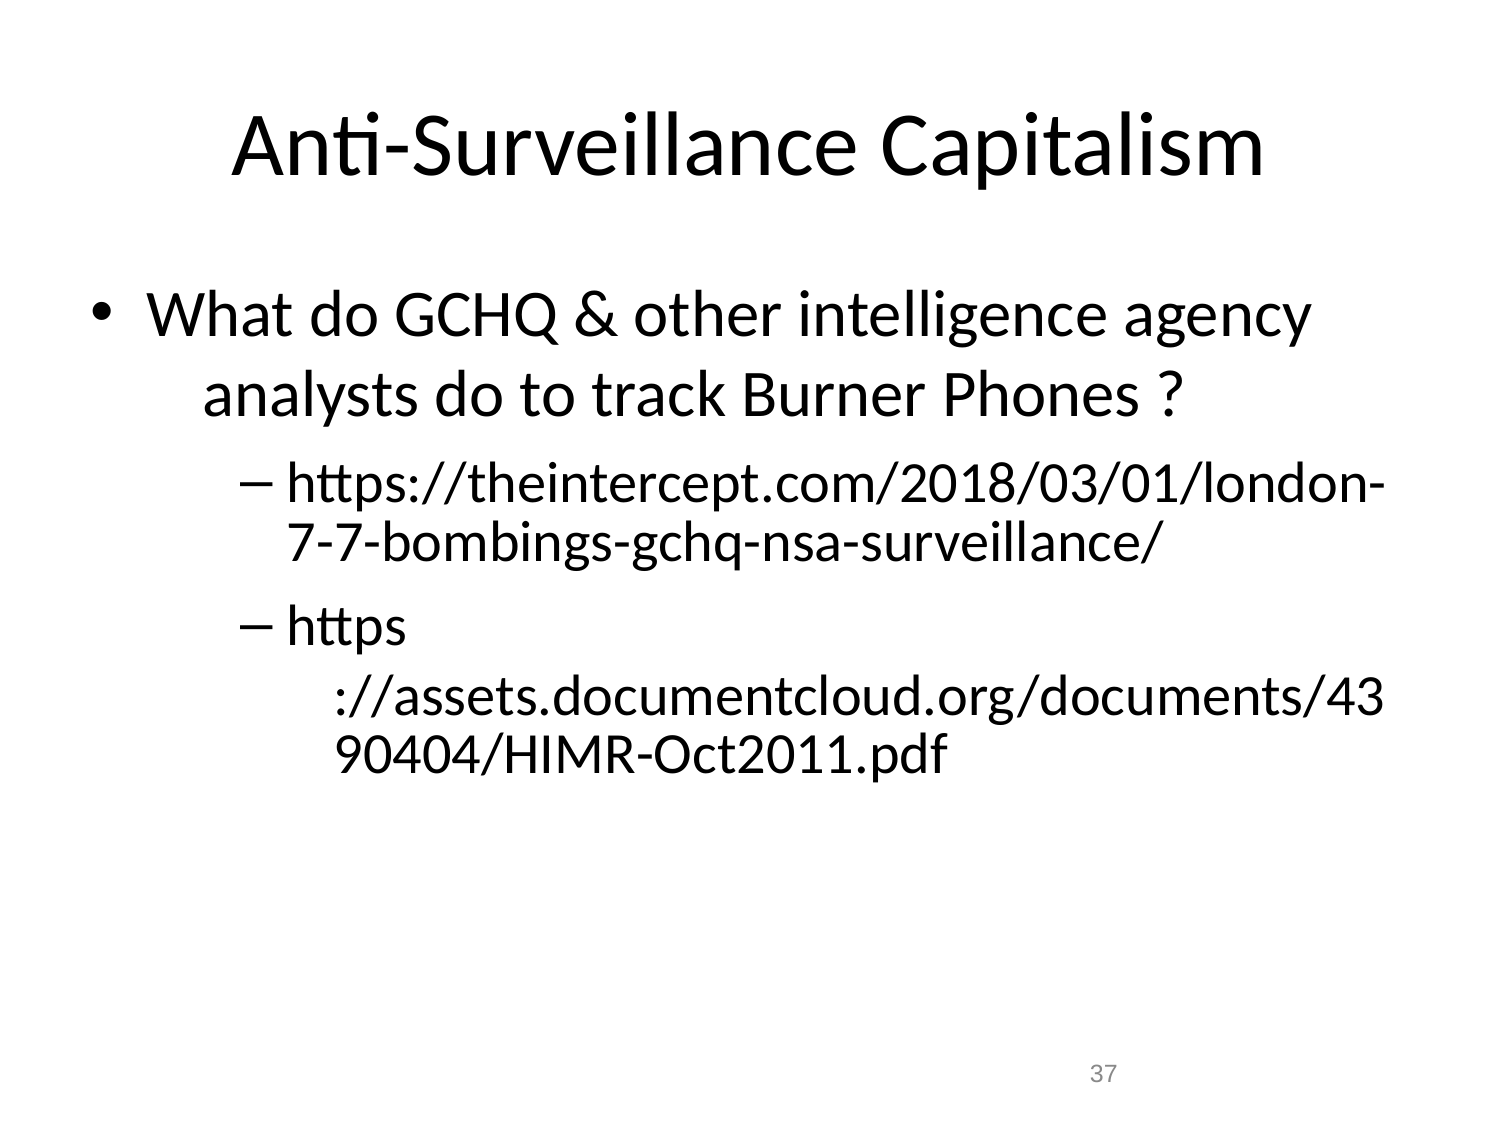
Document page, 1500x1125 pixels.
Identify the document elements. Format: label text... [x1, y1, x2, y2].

list What do GCHQ & other intelligence agency analysts do to track Burner Phones ? https://theintercept.com/2018/03/01/london-7-7-bombings-gchq-nsa-surveillance/ https://assets.documentcloud.org/documents/4390404/HIMR-Oct2011.pdf [75, 262, 1426, 1005]
text_box 19 [1074, 1042, 1426, 1103]
title Anti-Surveillance Capitalism [75, 45, 1426, 233]
